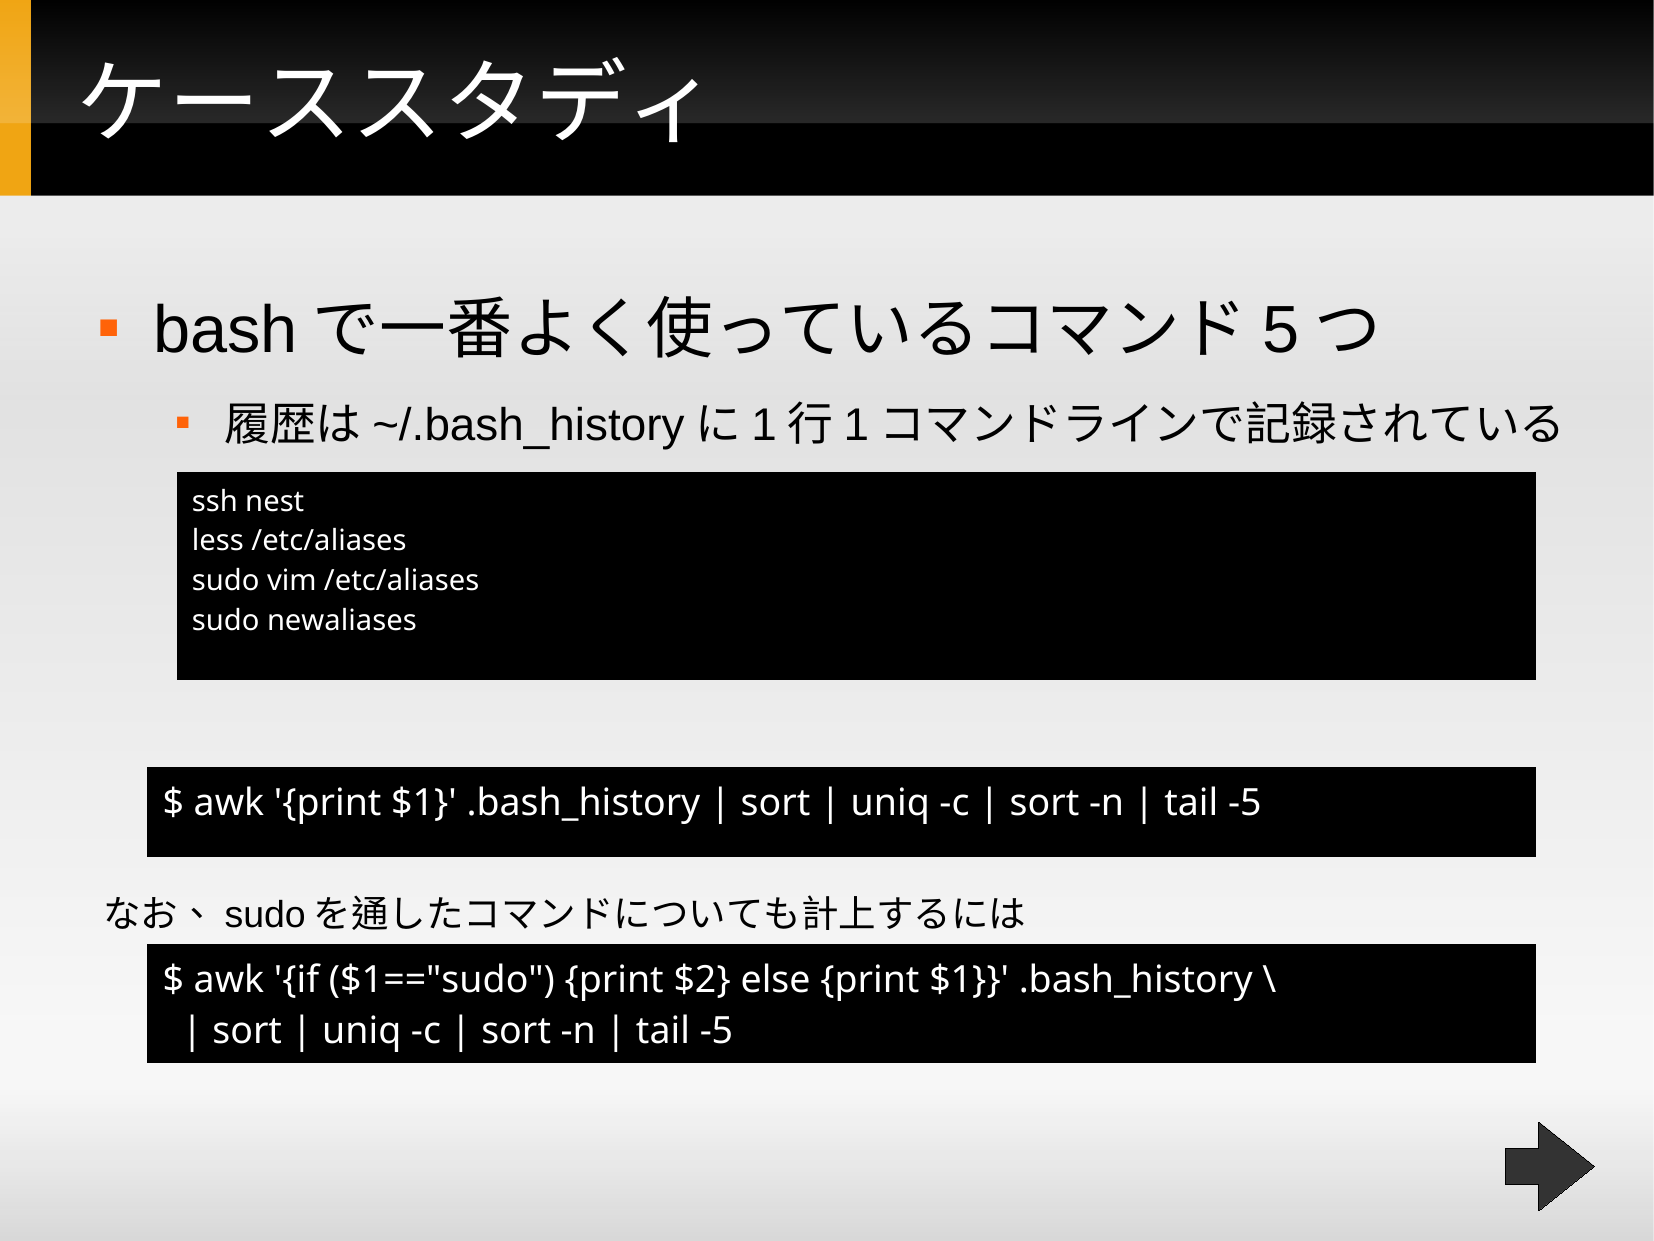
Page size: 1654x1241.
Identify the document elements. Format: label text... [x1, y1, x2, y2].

text_box なお、sudoを通したコマンドについても計上するには [88, 885, 1536, 945]
list bashで一番よく使っているコマンド5つ 履歴は~/.bash_historyに1行1コマンドラインで記録されている [82, 290, 1571, 1094]
text_box $ awk '{if ($1=="sudo") {print $2} else {print $1}}' .bash_history \ | sort | uniq -c | sort -n | tail -5 [147, 944, 1536, 1063]
title ケーススタディ [76, 7, 1565, 200]
text_box $ awk '{print $1}' .bash_history | sort | uniq -c | sort -n | tail -5 [147, 767, 1536, 857]
text_box ssh nest less /etc/aliases sudo vim /etc/aliases sudo newaliases [177, 472, 1536, 680]
text_box [1505, 1122, 1595, 1211]
picture [0, 0, 1654, 1241]
